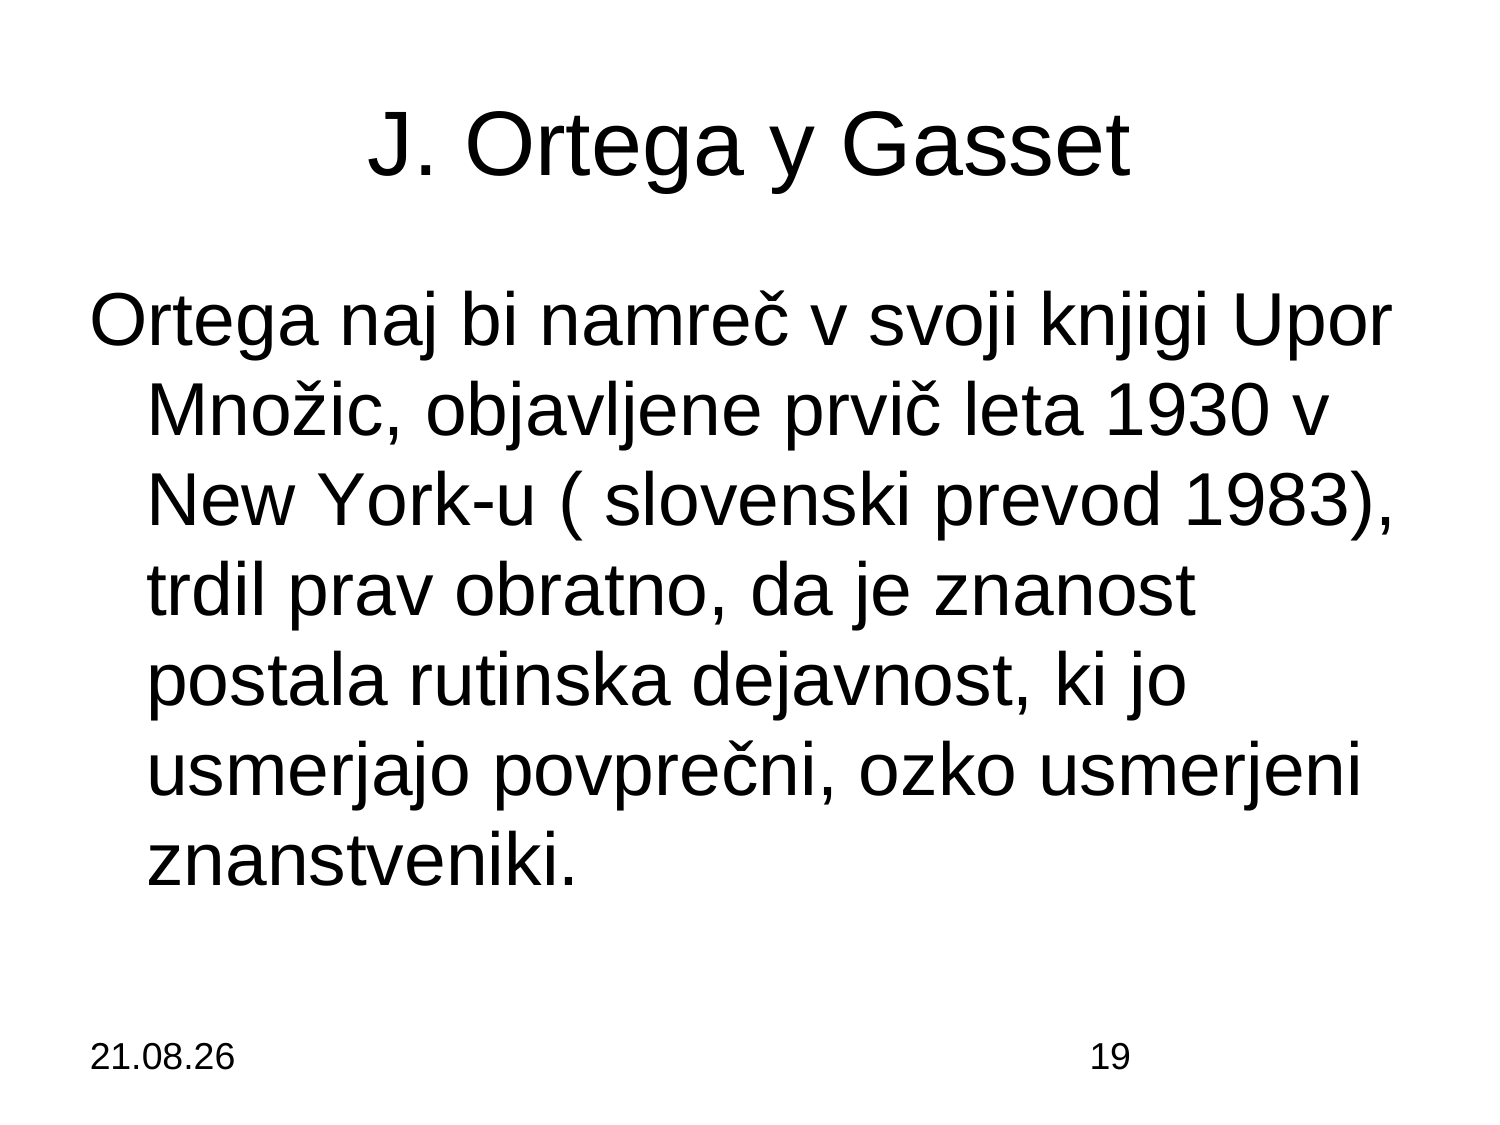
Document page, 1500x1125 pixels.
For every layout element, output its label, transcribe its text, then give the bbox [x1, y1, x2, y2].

list Ortega naj bi namreč v svoji knjigi Upor Množic, objavljene prvič leta 1930 v New York-u ( slovenski prevod 1983), trdil prav obratno, da je znanost postala rutinska dejavnost, ki jo usmerjajo povprečni, ozko usmerjeni znanstveniki. [75, 262, 1426, 1017]
title J. Ortega y Gasset [75, 45, 1426, 233]
